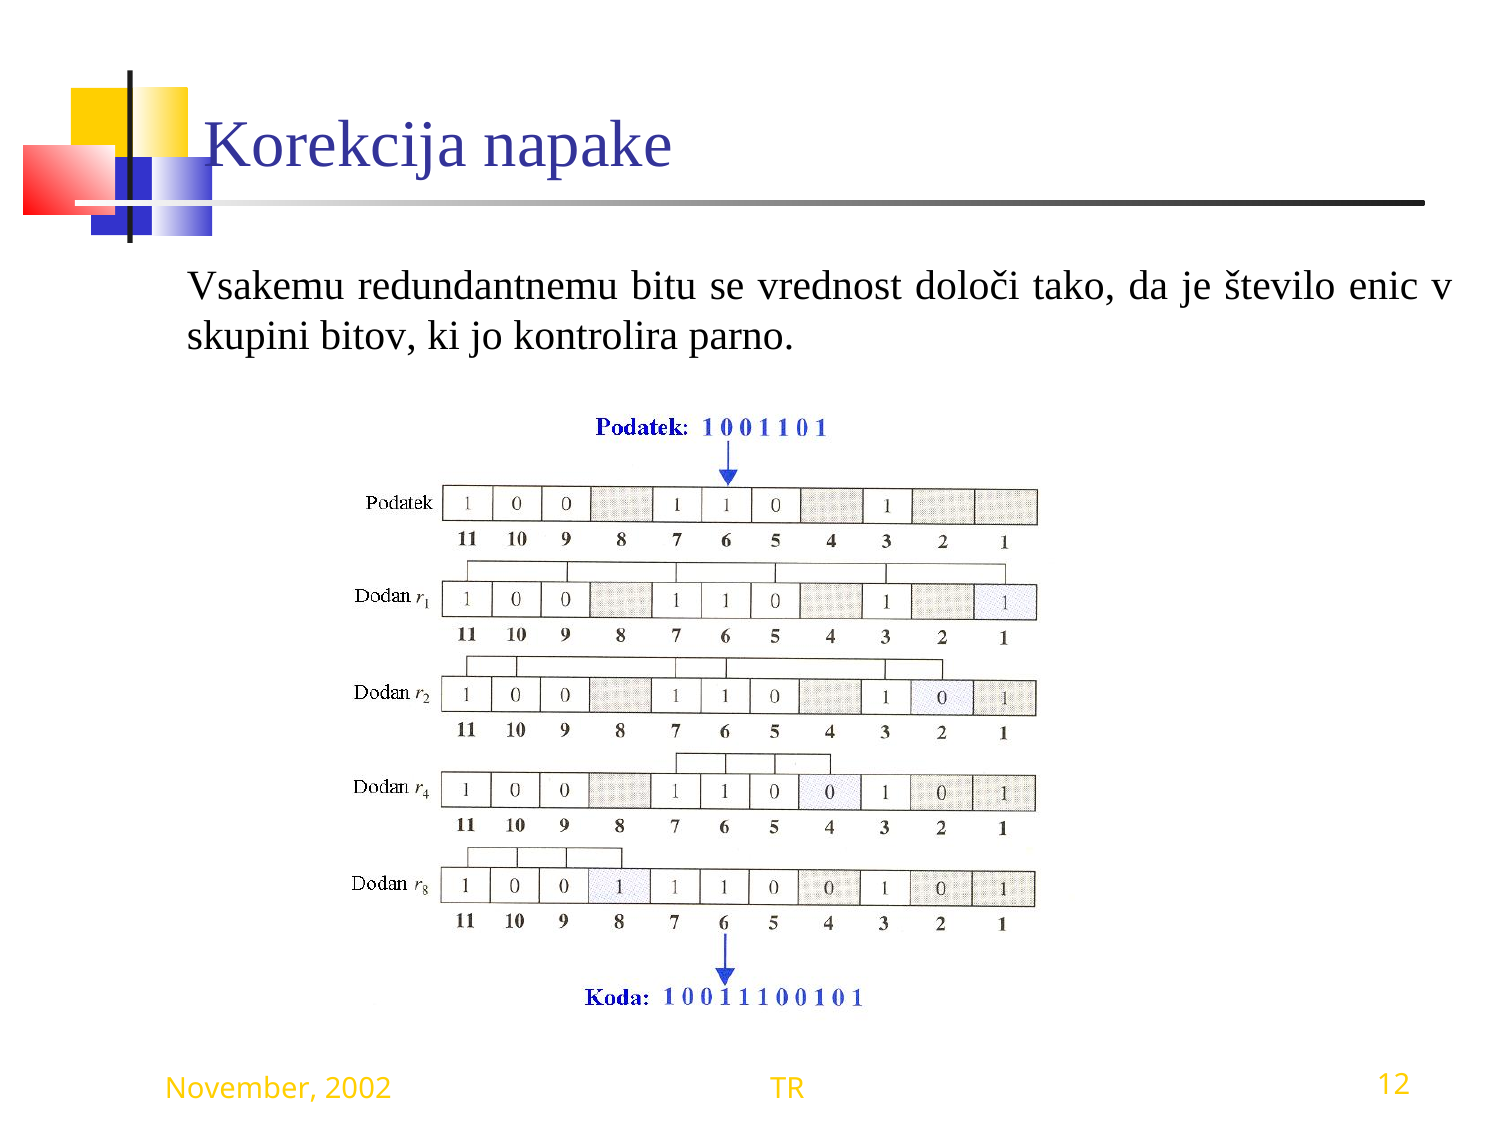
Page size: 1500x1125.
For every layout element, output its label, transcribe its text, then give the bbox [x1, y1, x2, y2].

list Vsakemu redundantnemu bitu se vrednost določi tako, da je število enic v skupini bitov, ki jo kontrolira parno. [50, 249, 1469, 472]
text_box November, 2002 [150, 1037, 463, 1113]
text_box TR [549, 1037, 1026, 1113]
picture [337, 399, 1075, 1022]
text_box <number> [1112, 1037, 1426, 1113]
title Korekcija napake [188, 92, 1468, 188]
